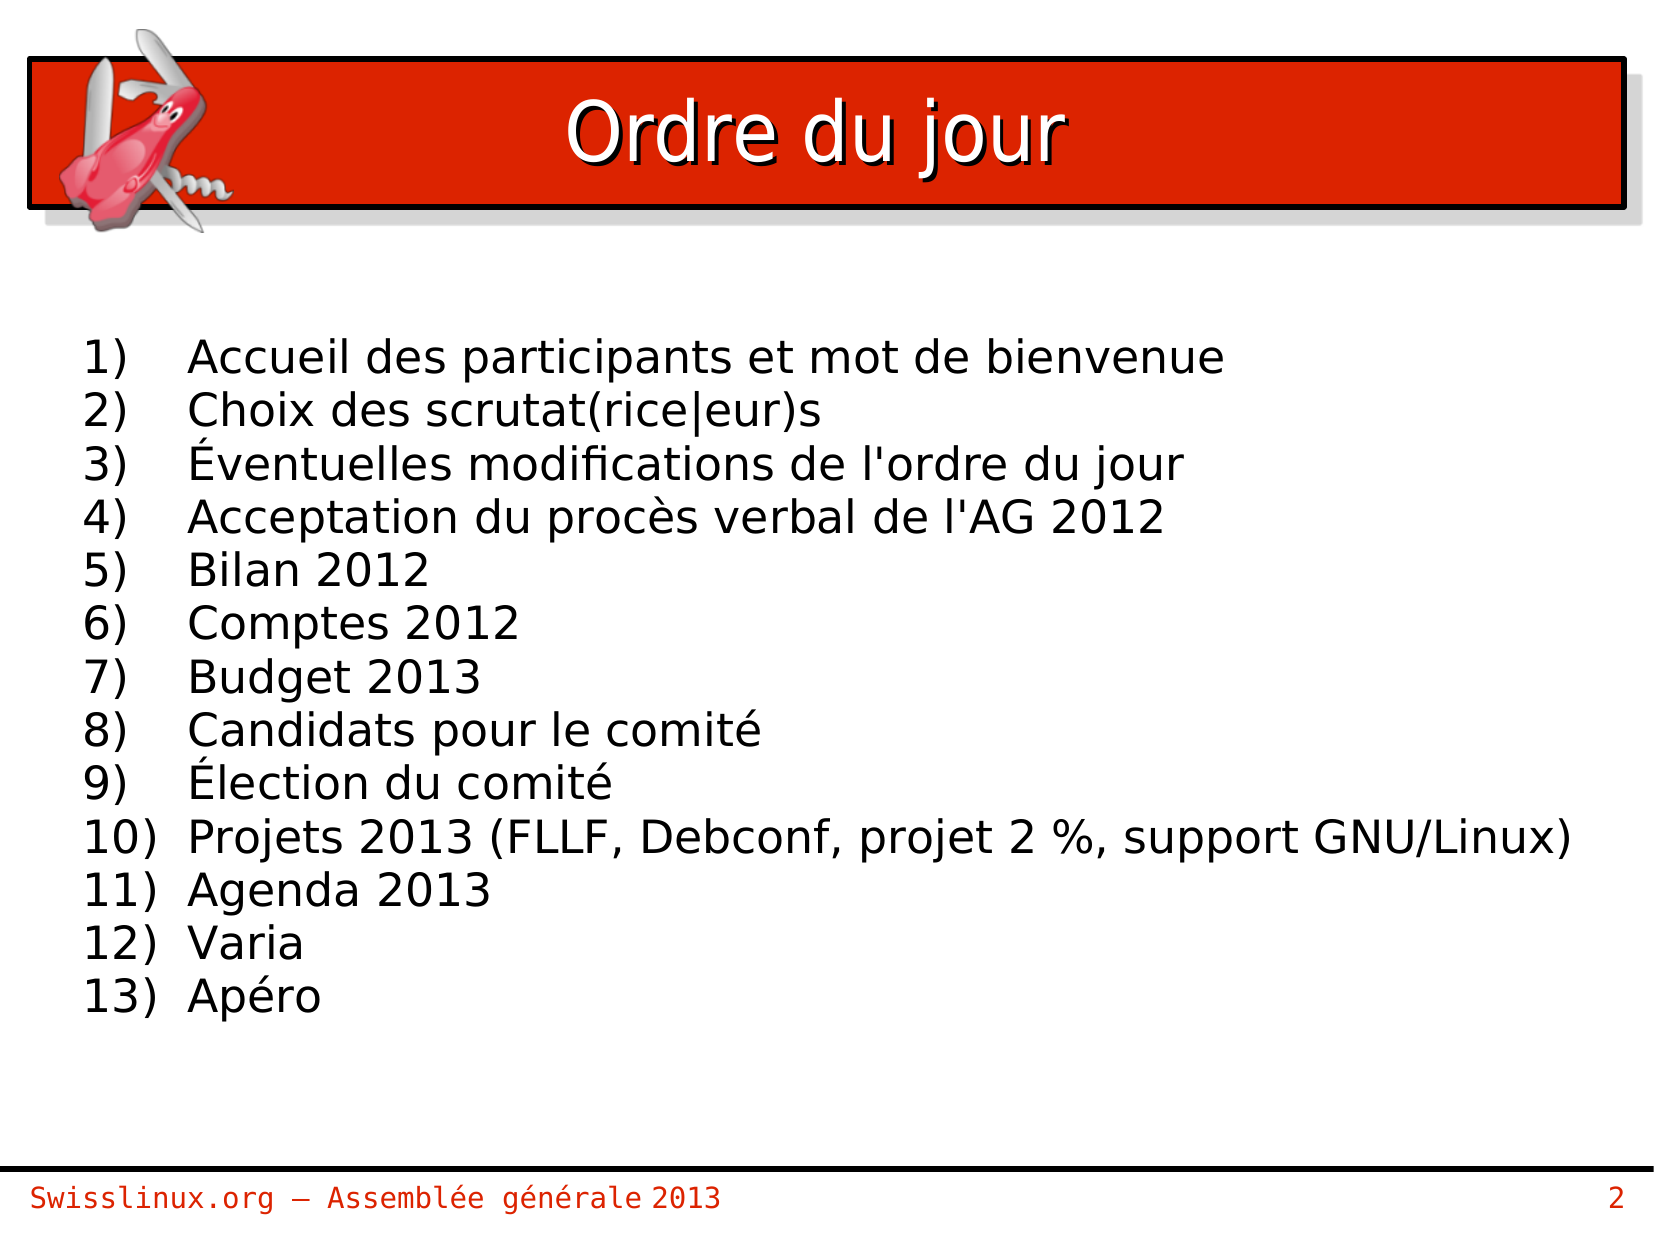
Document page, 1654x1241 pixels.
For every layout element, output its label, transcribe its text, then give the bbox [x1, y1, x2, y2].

picture [59, 29, 234, 84]
picture [59, 182, 234, 233]
title Ordre du jour [35, 84, 1595, 182]
subtitle Accueil des participants et mot de bienvenue Choix des scrutat(rice|eur)s Éventuelles modifications de l'ordre du jour Acceptation du procès verbal de l'AG 2012 Bilan 2012 Comptes 2012 Budget 2013 Candidats pour le comité Élection du comité Projets 2013 (FLLF, Debconf, projet 2 %, support GNU/Linux) Agenda 2013 Varia Apéro [82, 268, 1630, 1087]
